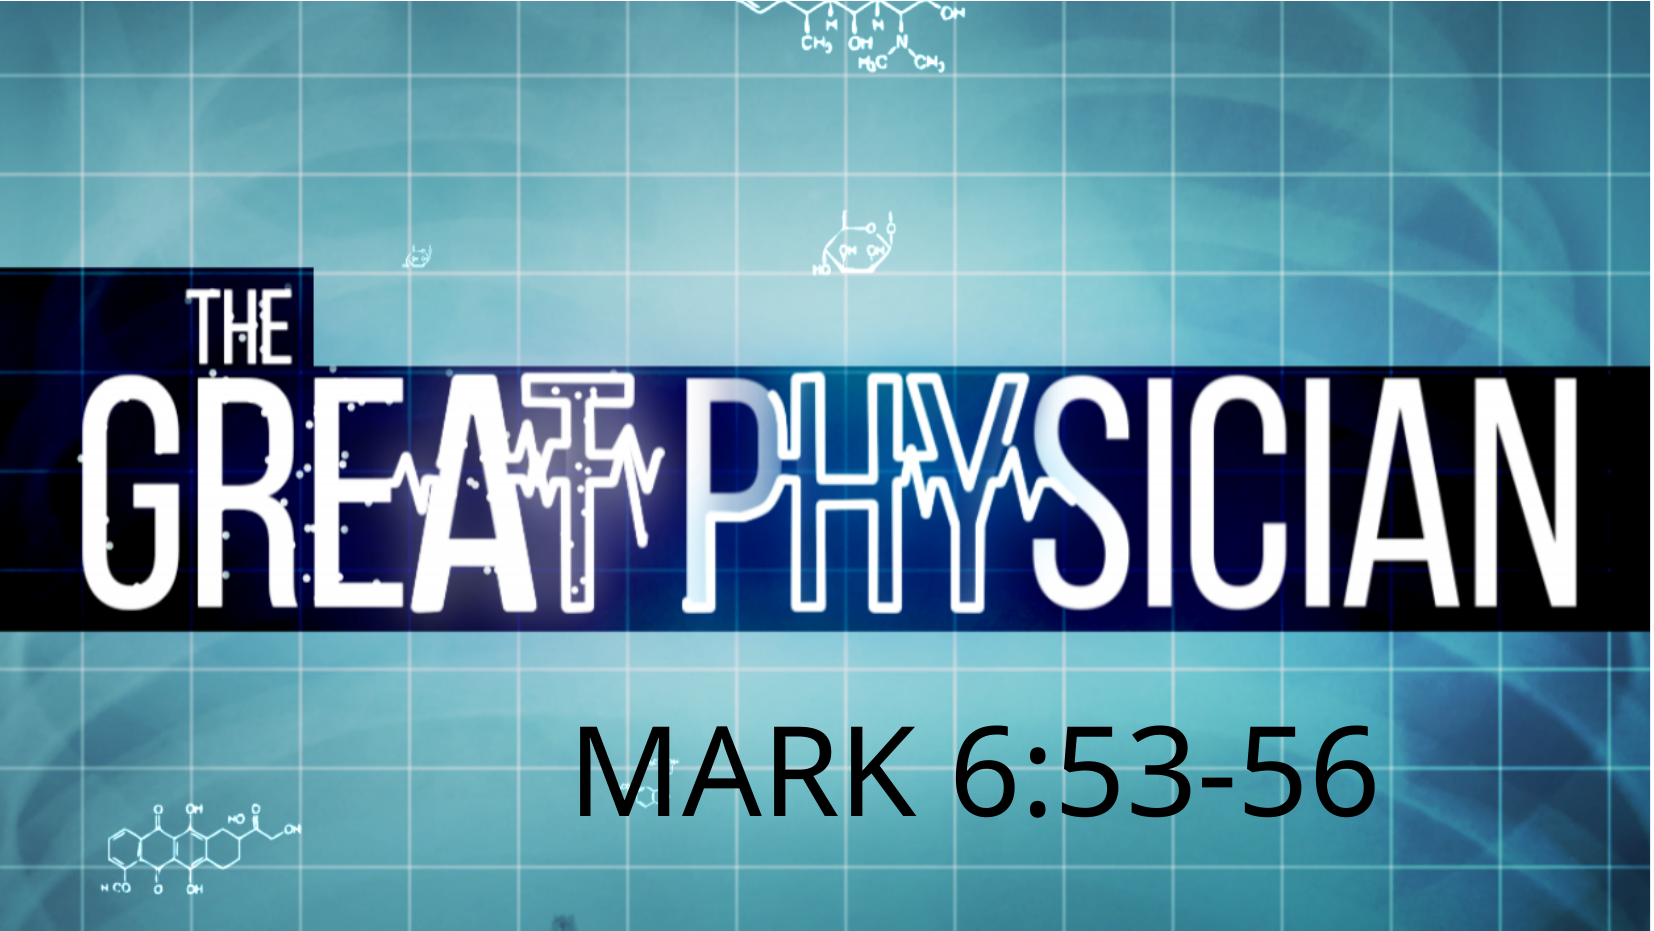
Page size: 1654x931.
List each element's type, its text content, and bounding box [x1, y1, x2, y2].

title MARK 6:53-56 [345, 679, 1606, 856]
picture [0, 1, 1651, 931]
